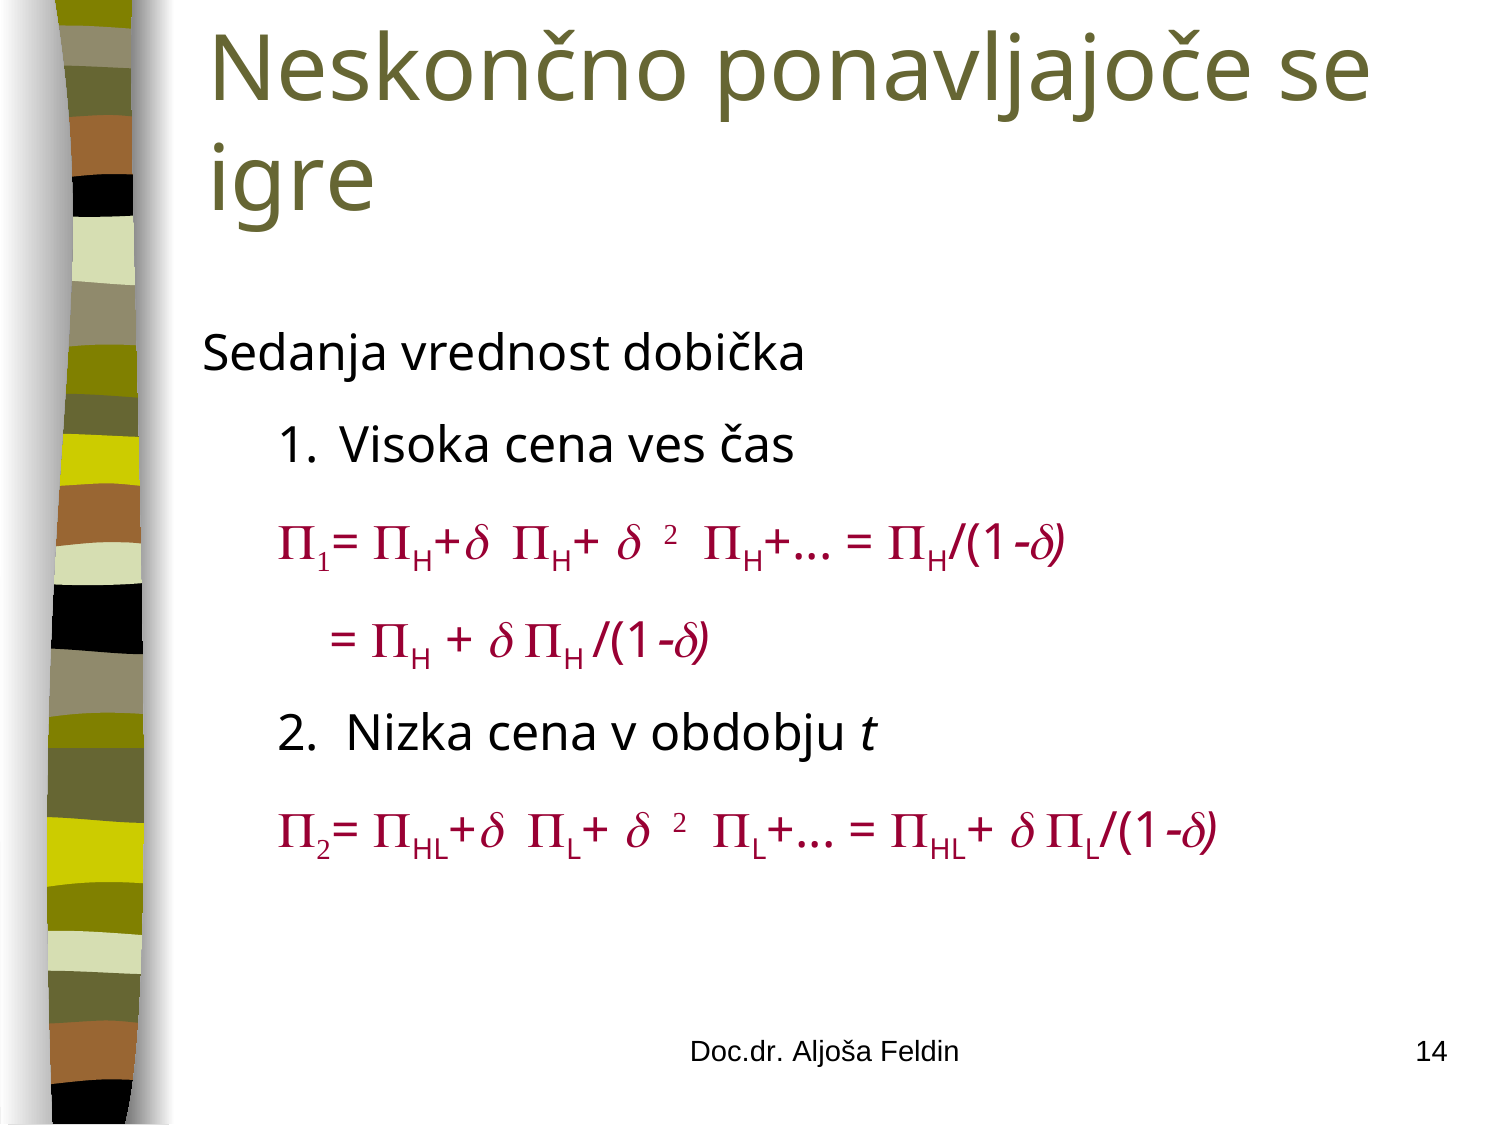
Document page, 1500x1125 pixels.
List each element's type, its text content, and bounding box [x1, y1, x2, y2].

text_box Doc.dr. Aljoša Feldin [587, 1025, 1063, 1101]
list Sedanja vrednost dobička Visoka cena ves čas = H+H+ H+... = H/(1) = H +  H /(1) 2. Nizka cena v obdobju t = HL+L+ L+... = HL+  L/(1) [187, 324, 1438, 963]
text_box <number> [1149, 1025, 1463, 1101]
title Neskončno ponavljajoče se igre [192, 24, 1468, 213]
